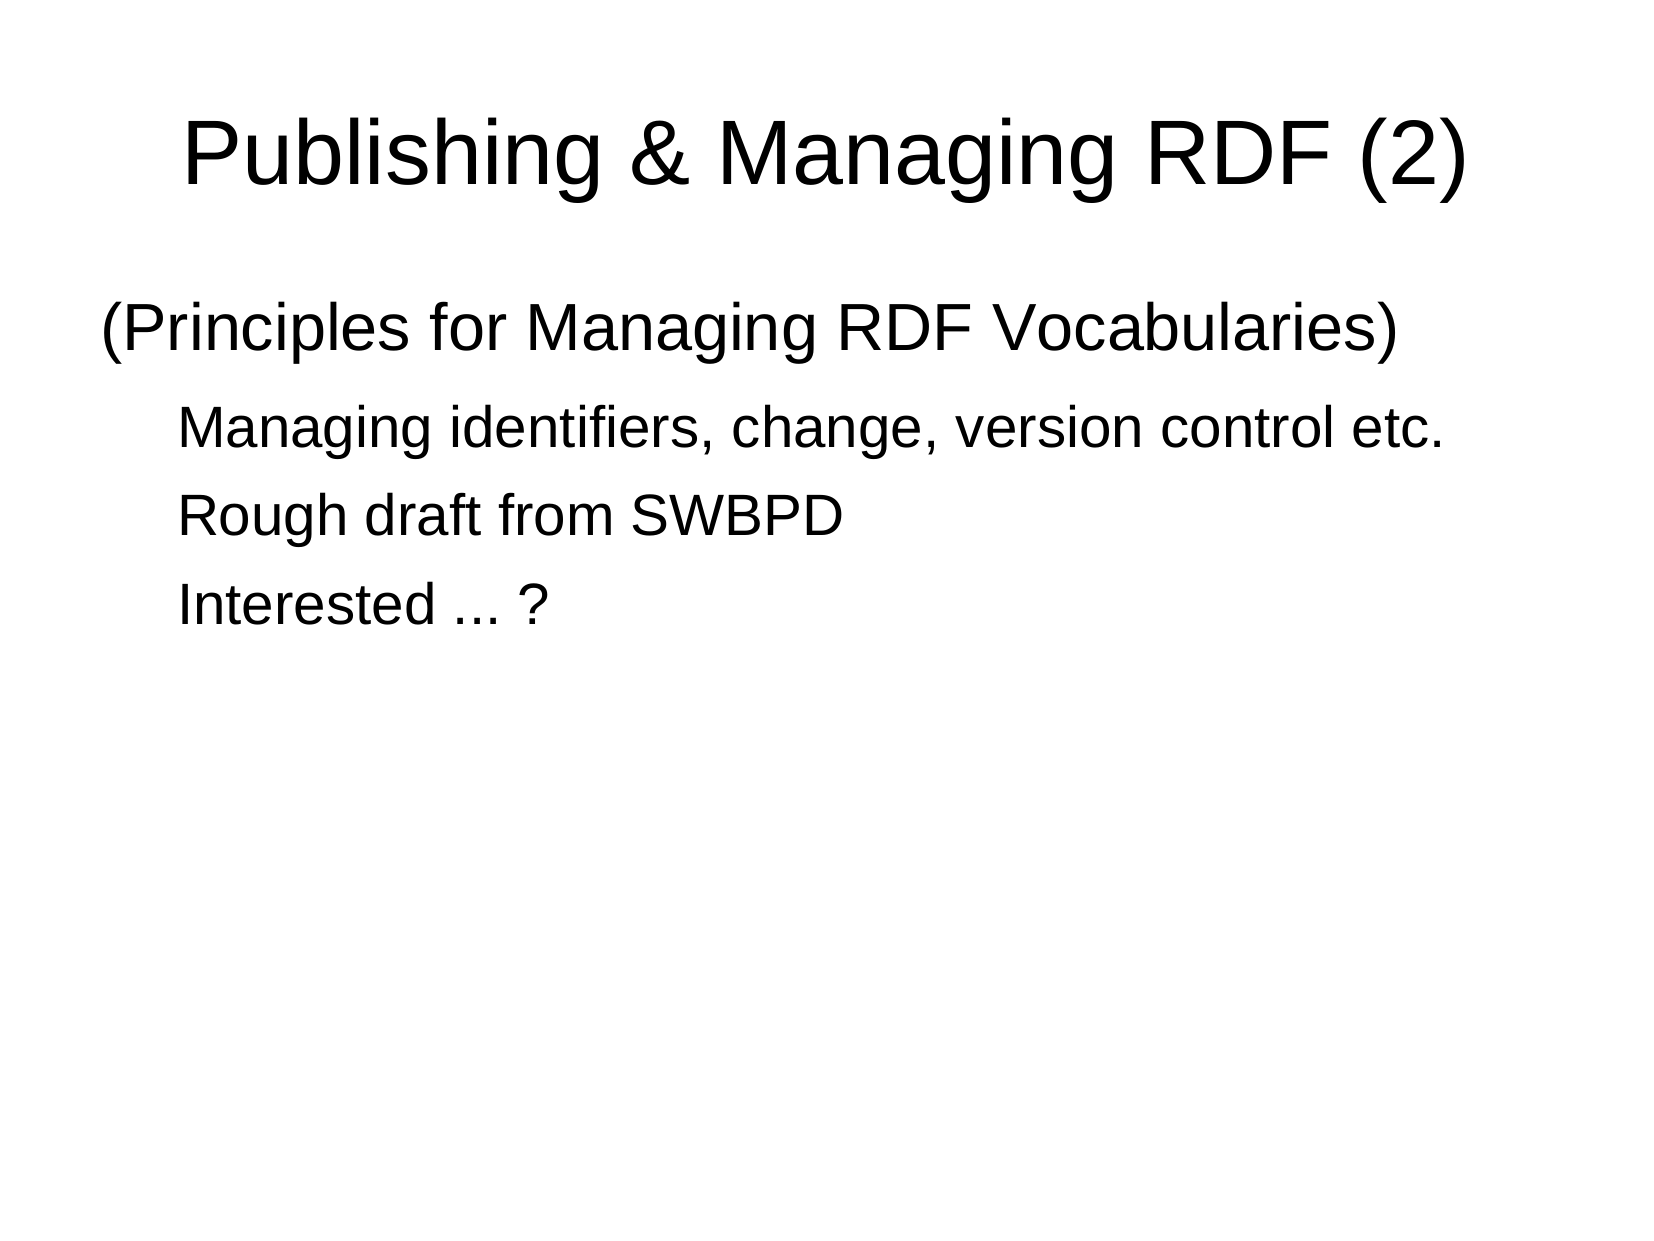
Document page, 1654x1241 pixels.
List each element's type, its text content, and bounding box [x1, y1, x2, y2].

title Publishing & Managing RDF (2) [82, 49, 1571, 257]
list (Principles for Managing RDF Vocabularies) Managing identifiers, change, version control etc. Rough draft from SWBPD Interested ... ? [82, 290, 1571, 1109]
